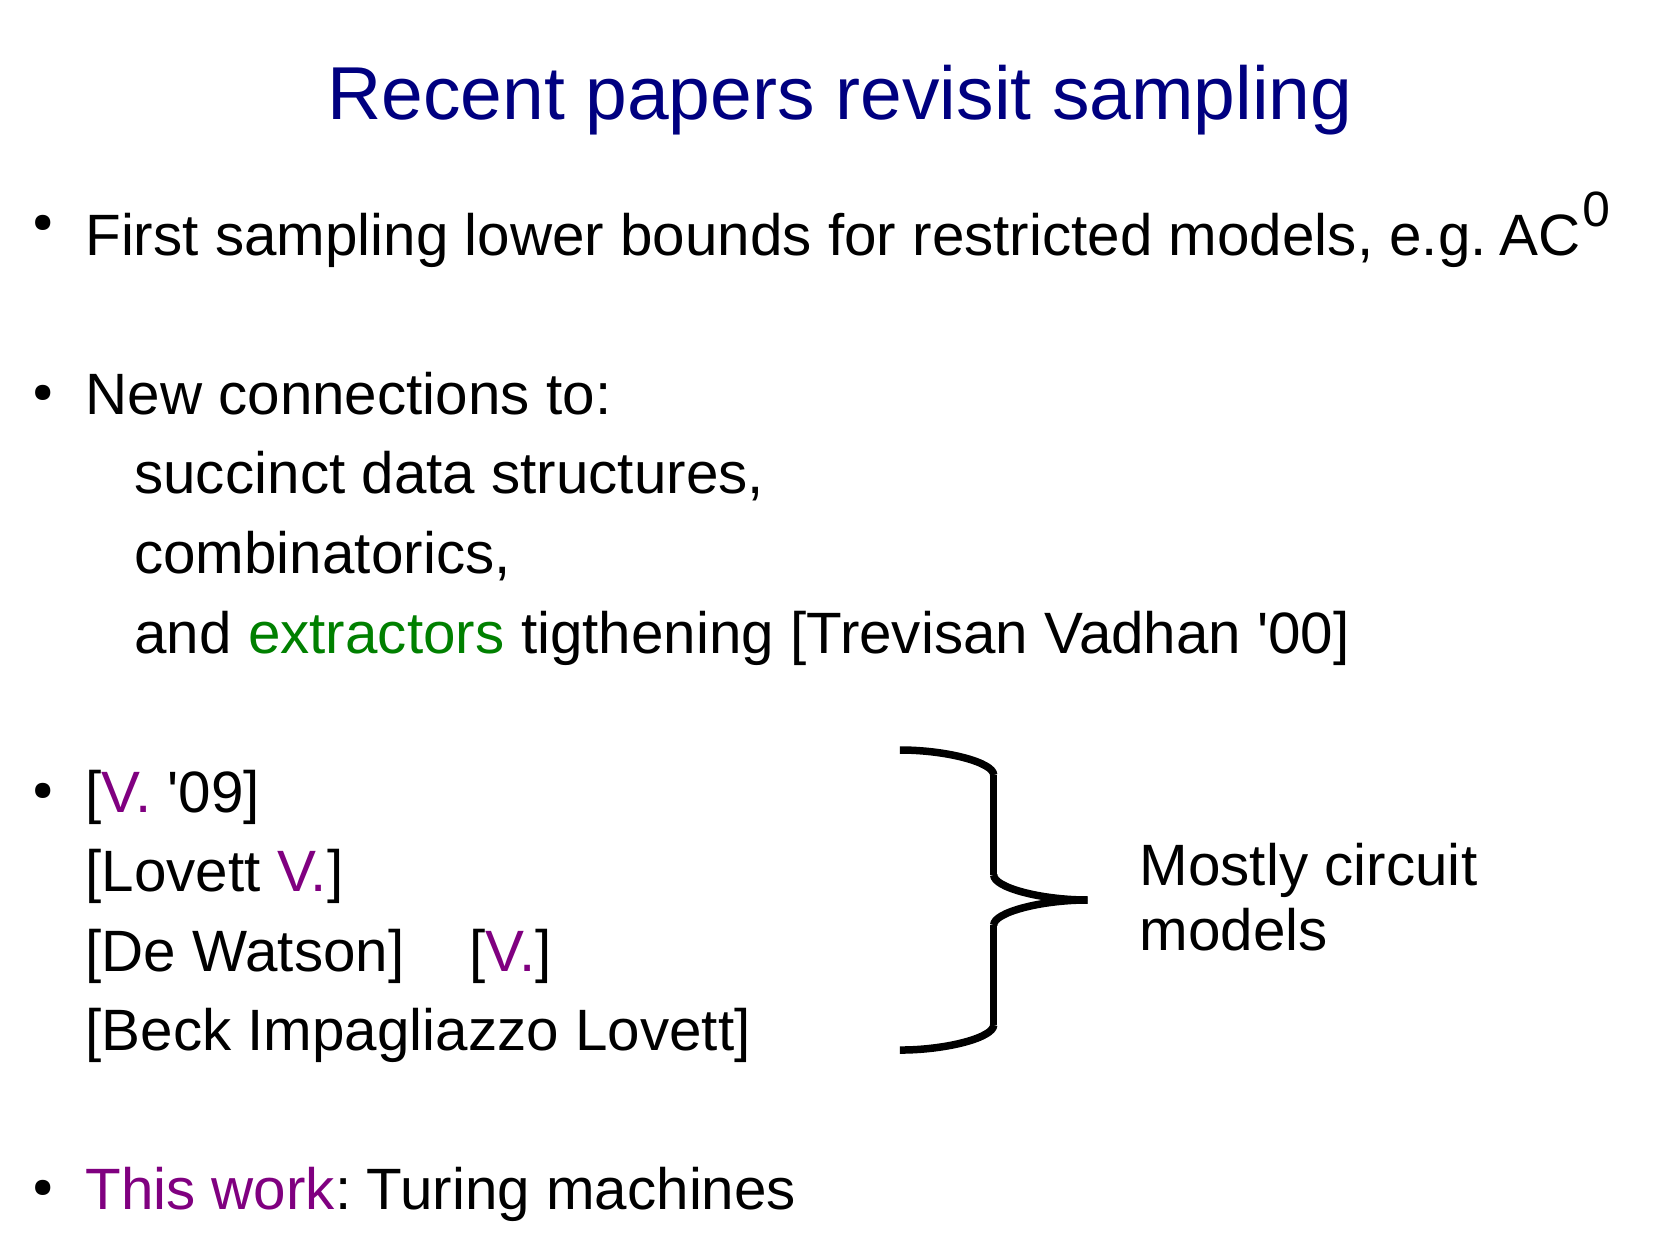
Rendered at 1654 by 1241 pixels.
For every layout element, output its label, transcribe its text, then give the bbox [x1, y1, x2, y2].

text_box Mostly circuit models [1125, 825, 1576, 970]
list First sampling lower bounds for restricted models, e.g. AC0 New connections to: succinct data structures, combinatorics, and extractors tigthening [Trevisan Vadhan '00] [V. '09] [Lovett V.] [De Watson] [V.] [Beck Impagliazzo Lovett] This work: Turing machines [0, 188, 1654, 1227]
title Recent papers revisit sampling [0, 0, 1654, 188]
